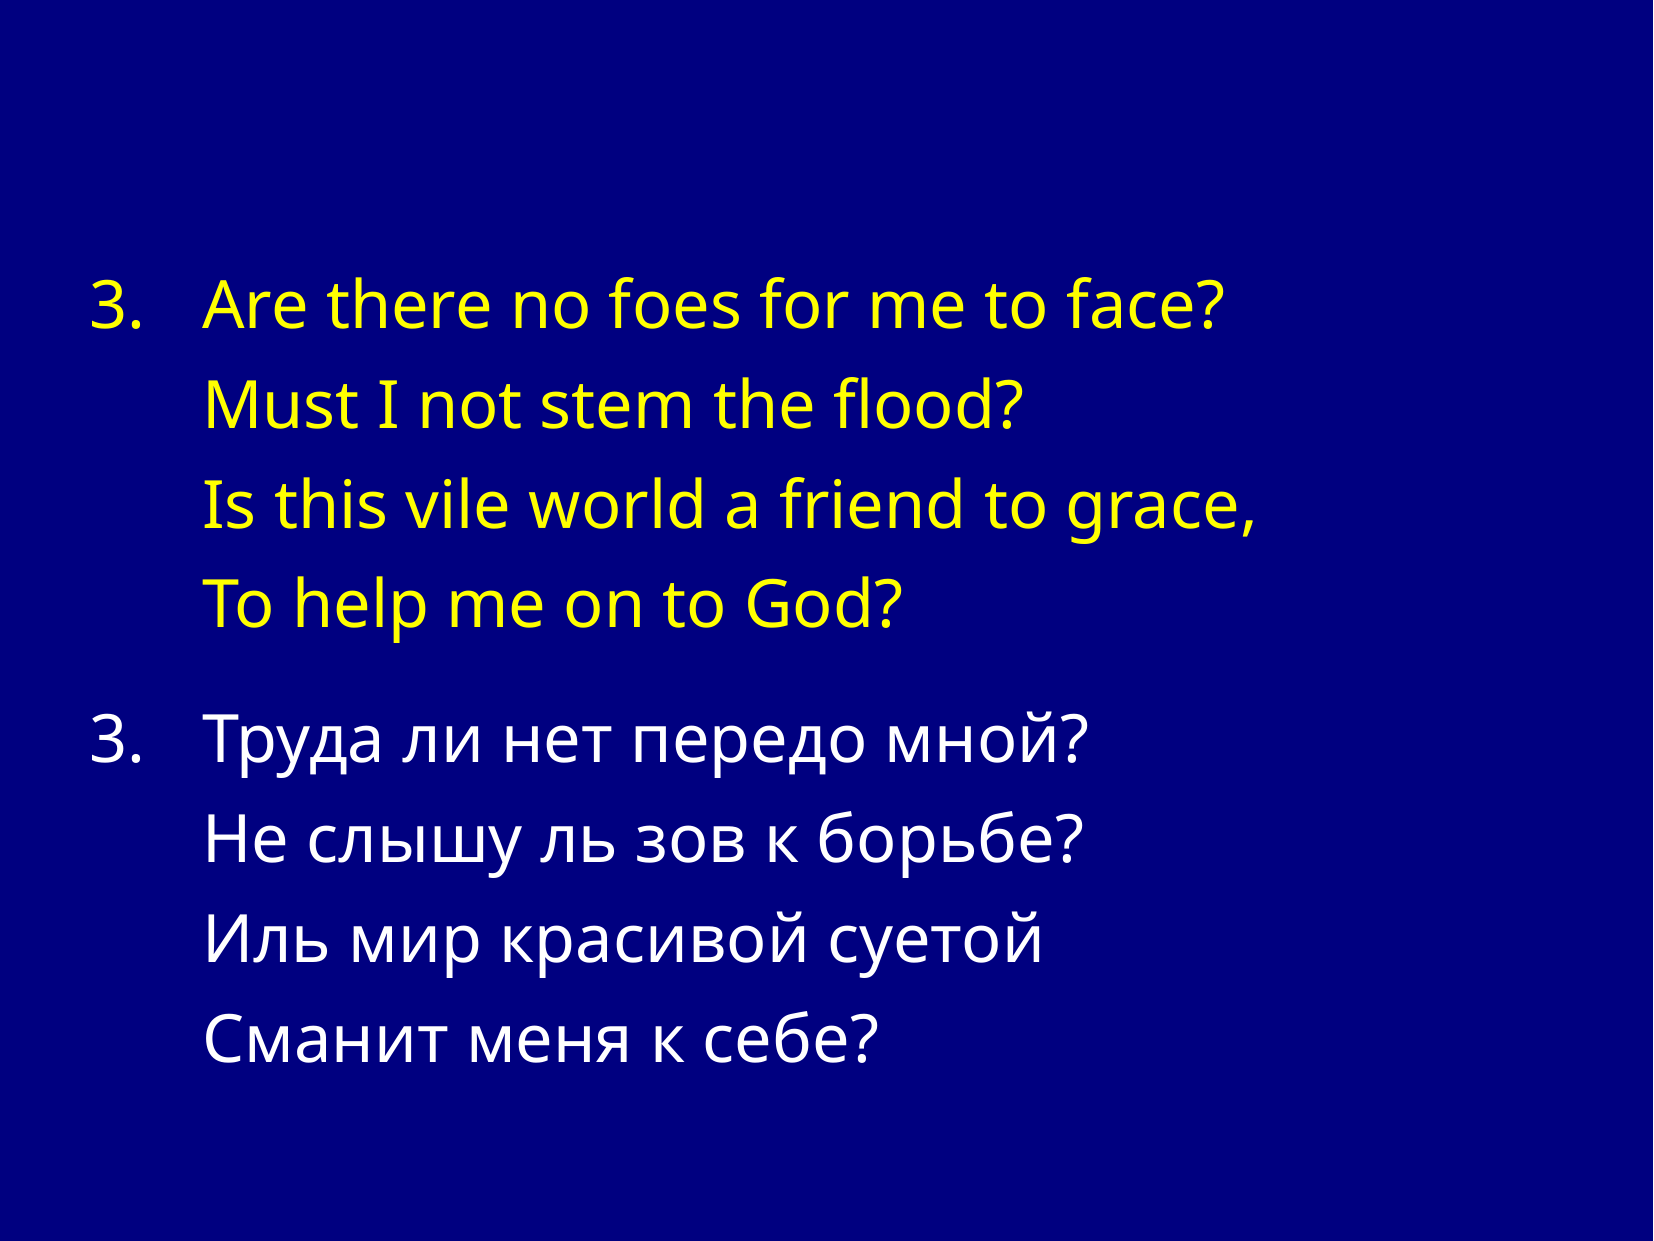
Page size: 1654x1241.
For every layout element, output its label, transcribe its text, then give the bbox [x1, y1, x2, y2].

text_box 3. Are there no foes for me to face? Must I not stem the flood? Is this vile world a friend to grace, To help me on to God? [75, 150, 1576, 638]
text_box 3. Труда ли нет передо мной? Не слышу ль зов к борьбе? Иль мир красивой суетой Сманит меня к себе? [75, 675, 1576, 1163]
